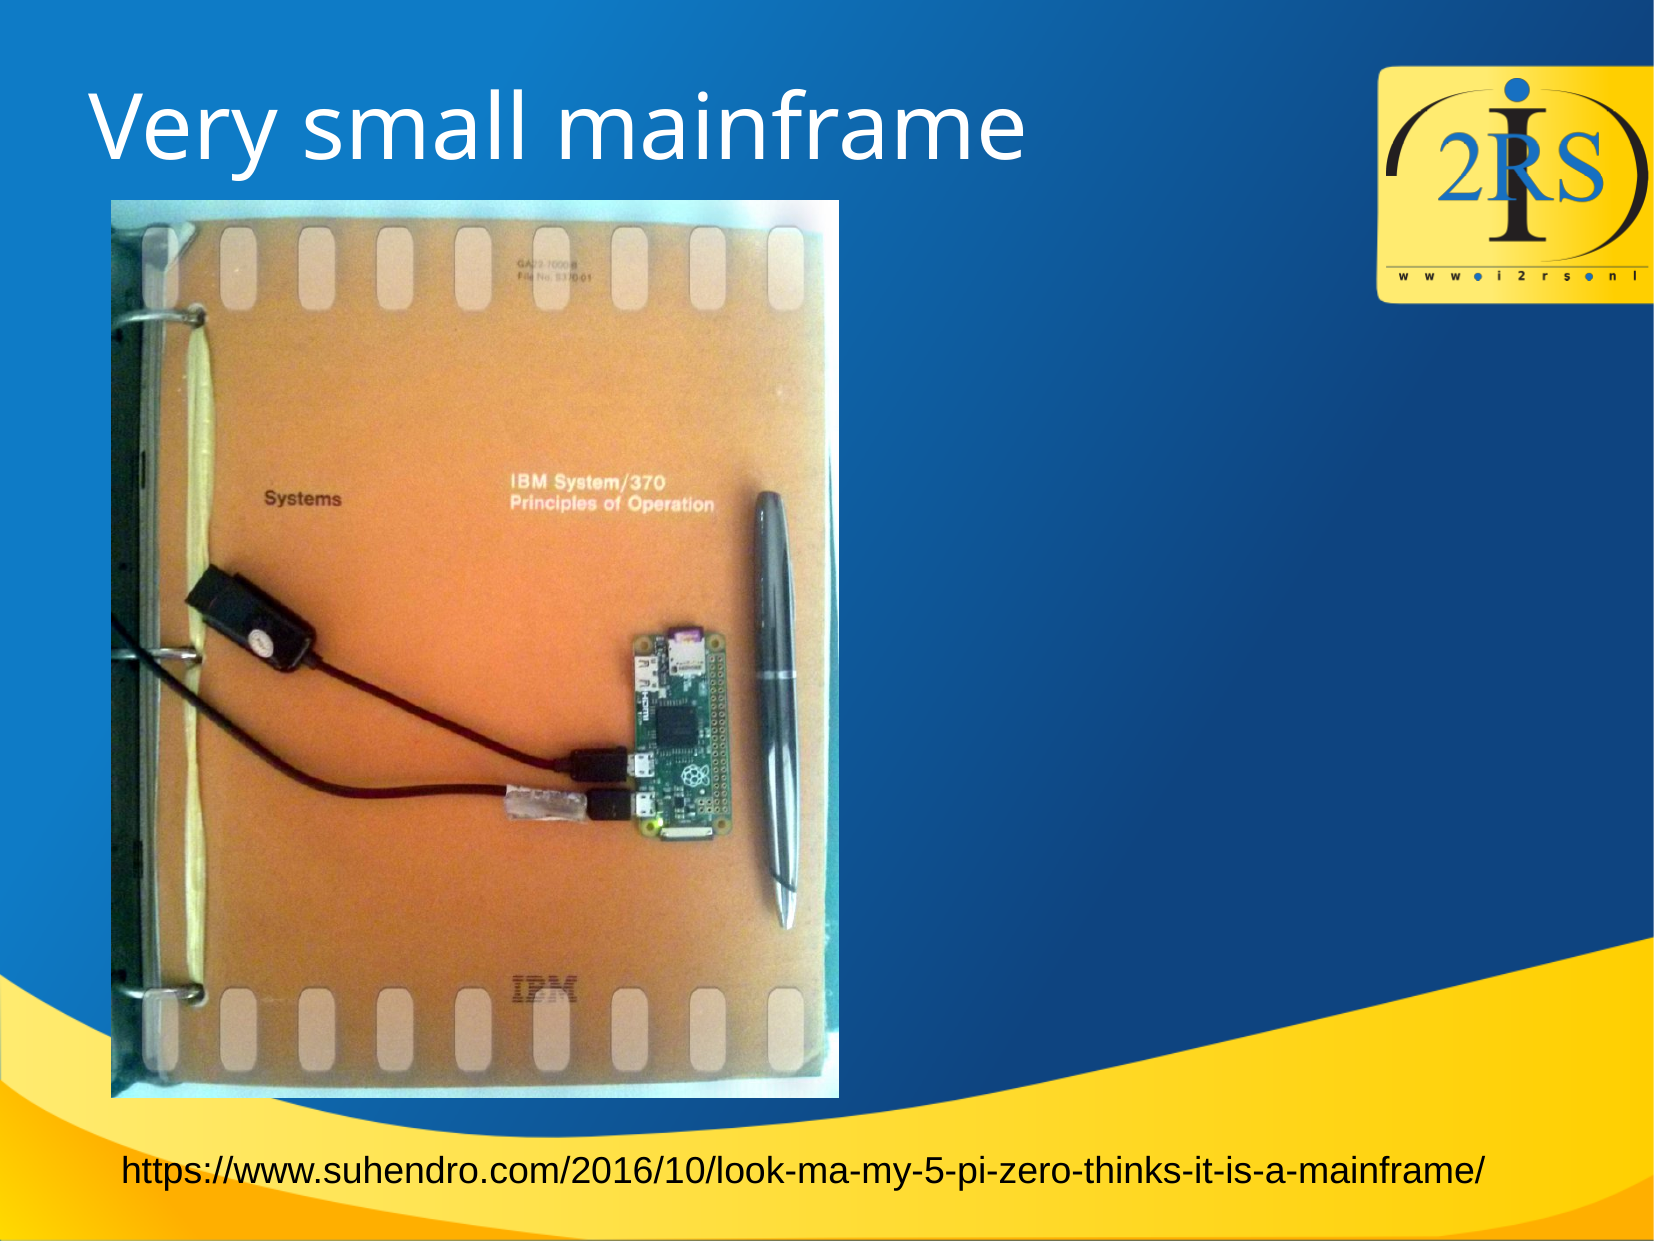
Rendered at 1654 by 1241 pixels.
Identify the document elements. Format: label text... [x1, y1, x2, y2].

text_box https://www.suhendro.com/2016/10/look-ma-my-5-pi-zero-thinks-it-is-a-mainframe/ [106, 1142, 1654, 1241]
picture [0, 0, 1654, 1241]
title Very small mainframe [88, 61, 1335, 187]
